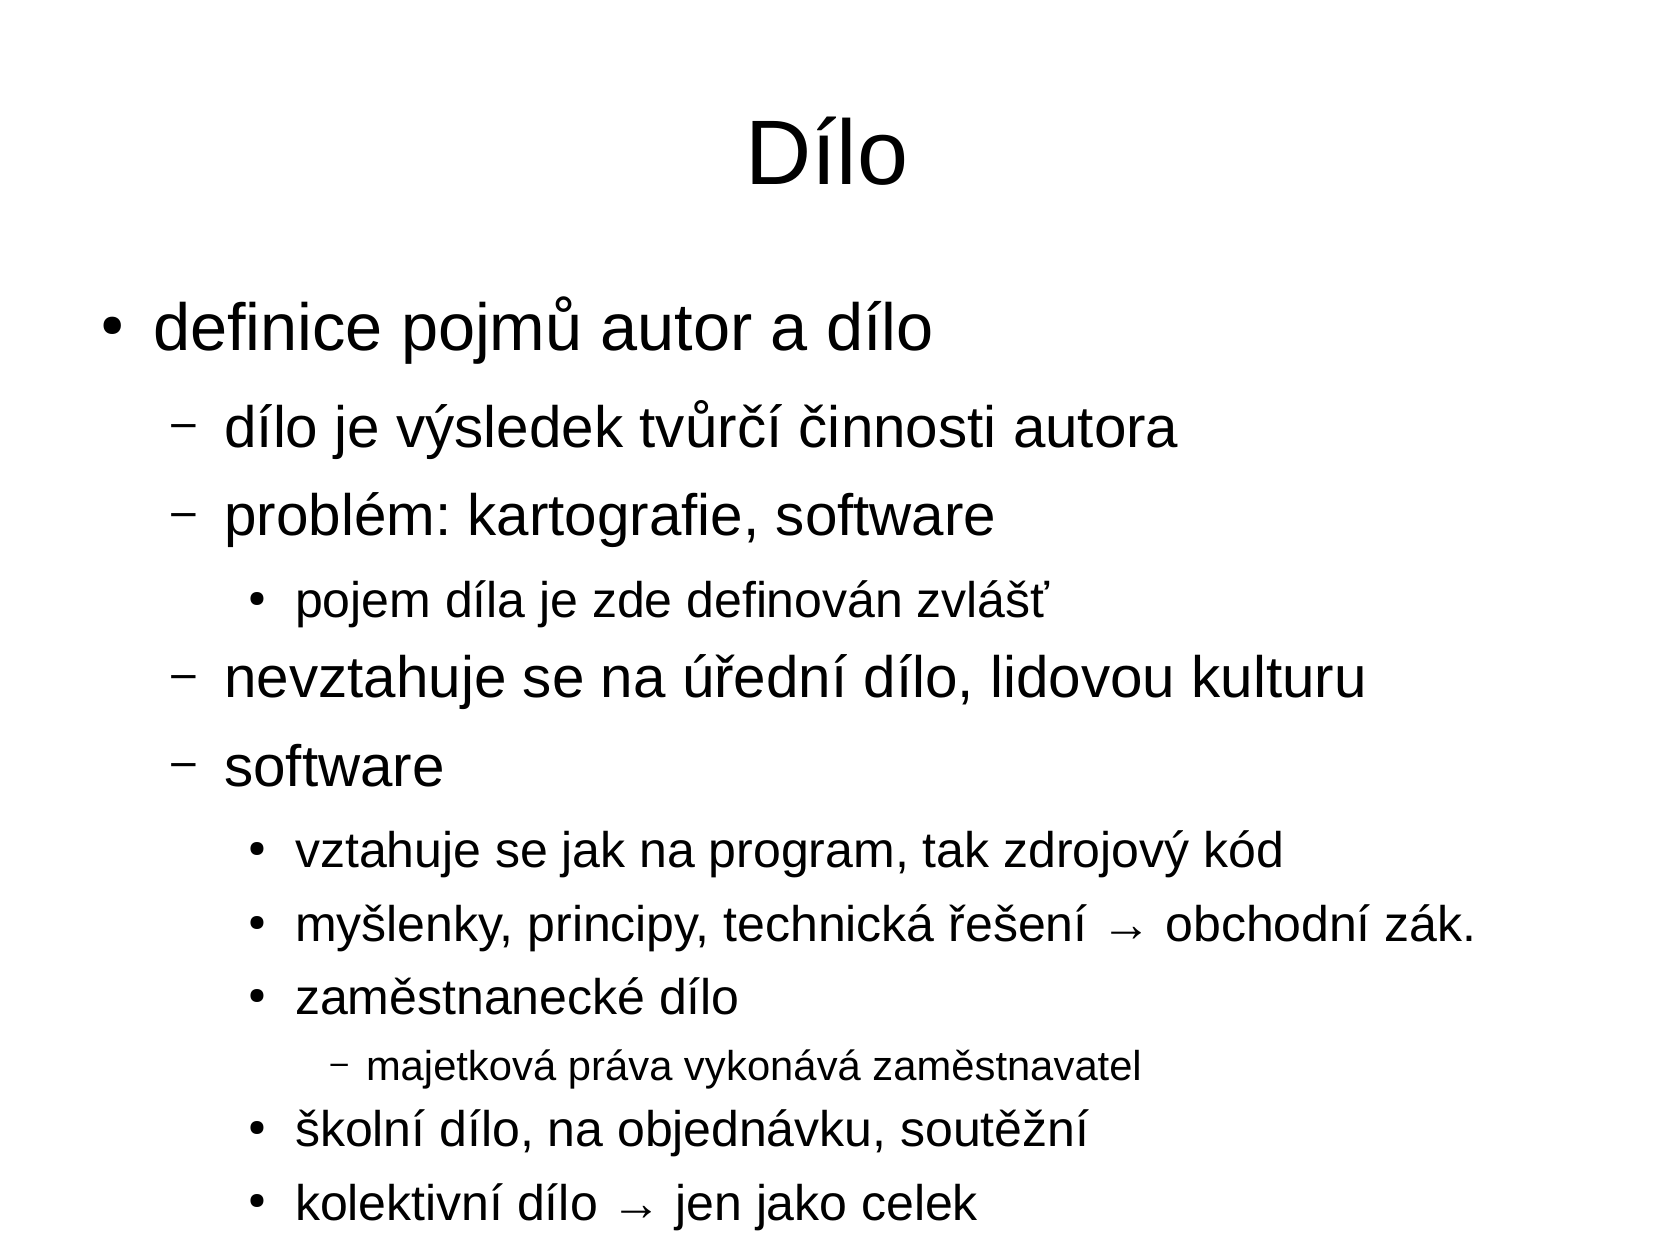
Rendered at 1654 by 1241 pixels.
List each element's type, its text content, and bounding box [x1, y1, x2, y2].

list definice pojmů autor a dílo dílo je výsledek tvůrčí činnosti autora problém: kartografie, software pojem díla je zde definován zvlášť nevztahuje se na úřední dílo, lidovou kulturu software vztahuje se jak na program, tak zdrojový kód myšlenky, principy, technická řešení → obchodní zák. zaměstnanecké dílo majetková práva vykonává zaměstnavatel školní dílo, na objednávku, soutěžní kolektivní dílo → jen jako celek [82, 290, 1538, 1182]
title Dílo [82, 49, 1571, 257]
